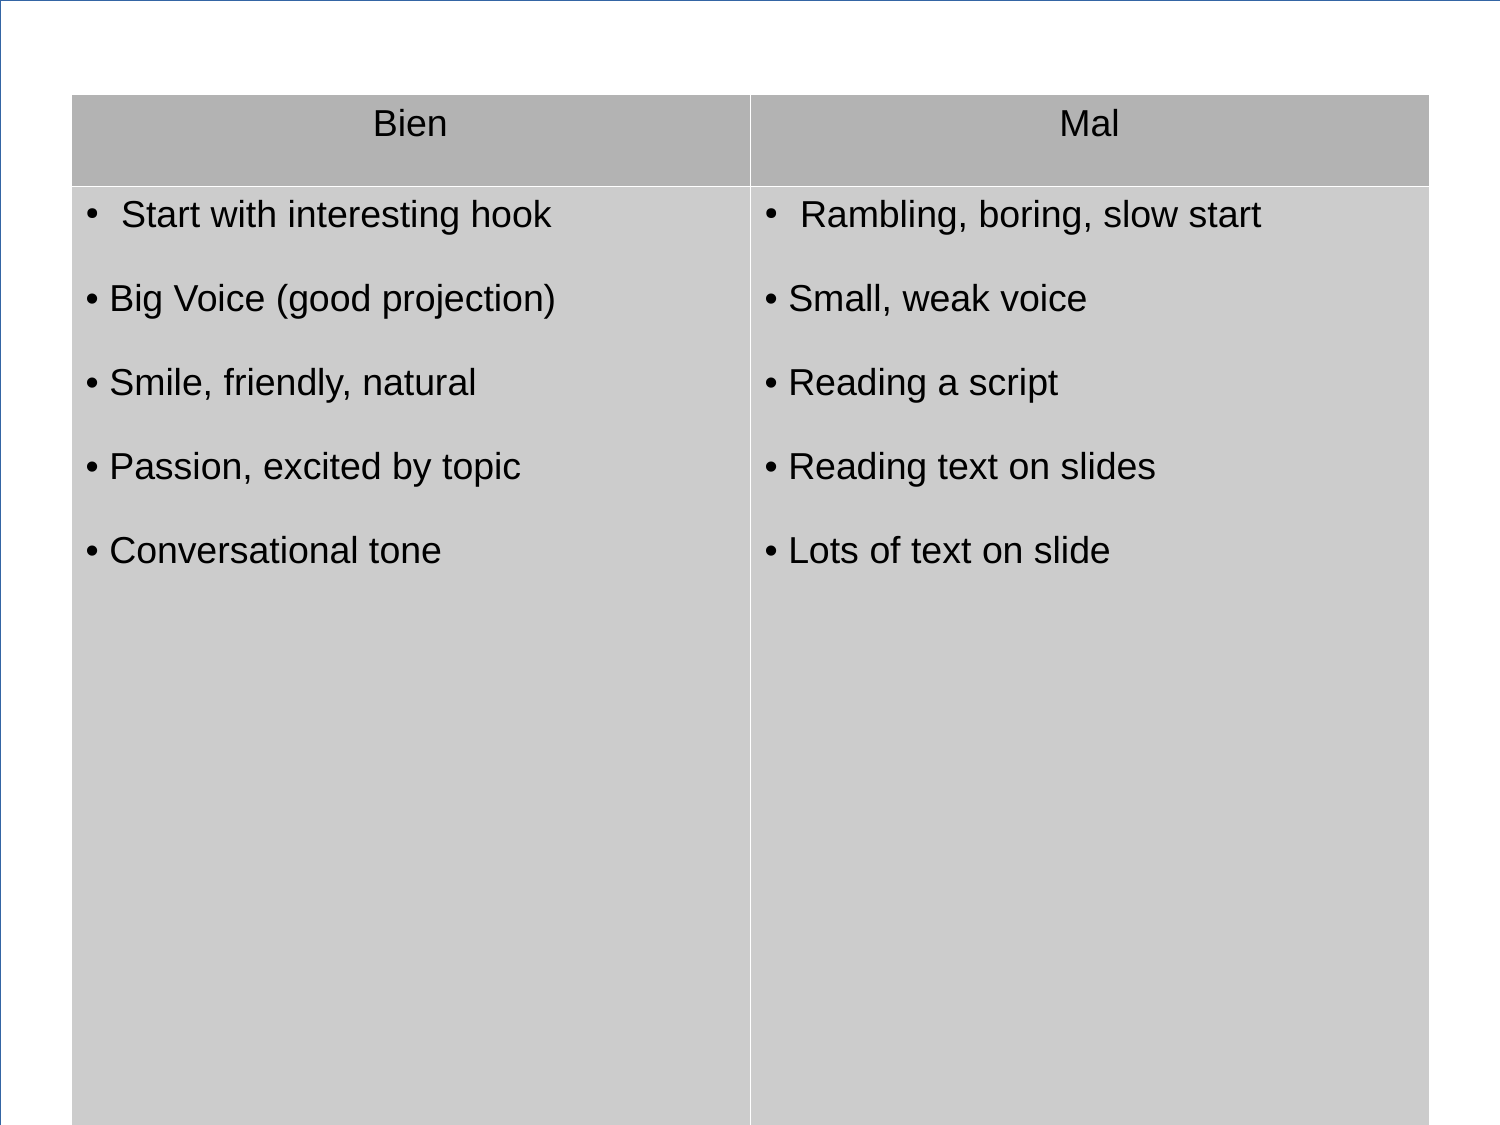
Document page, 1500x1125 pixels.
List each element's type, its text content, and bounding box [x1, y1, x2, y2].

table_cell Start with interesting hook • Big Voice (good projection) • Smile, friendly, natural • Passion, excited by topic • Conversational tone [72, 187, 750, 1125]
table_header Bien [72, 95, 750, 186]
table_cell Rambling, boring, slow start • Small, weak voice • Reading a script • Reading text on slides • Lots of text on slide [751, 187, 1429, 1125]
text_box [0, 0, 1500, 1125]
table_header Mal [751, 95, 1429, 186]
